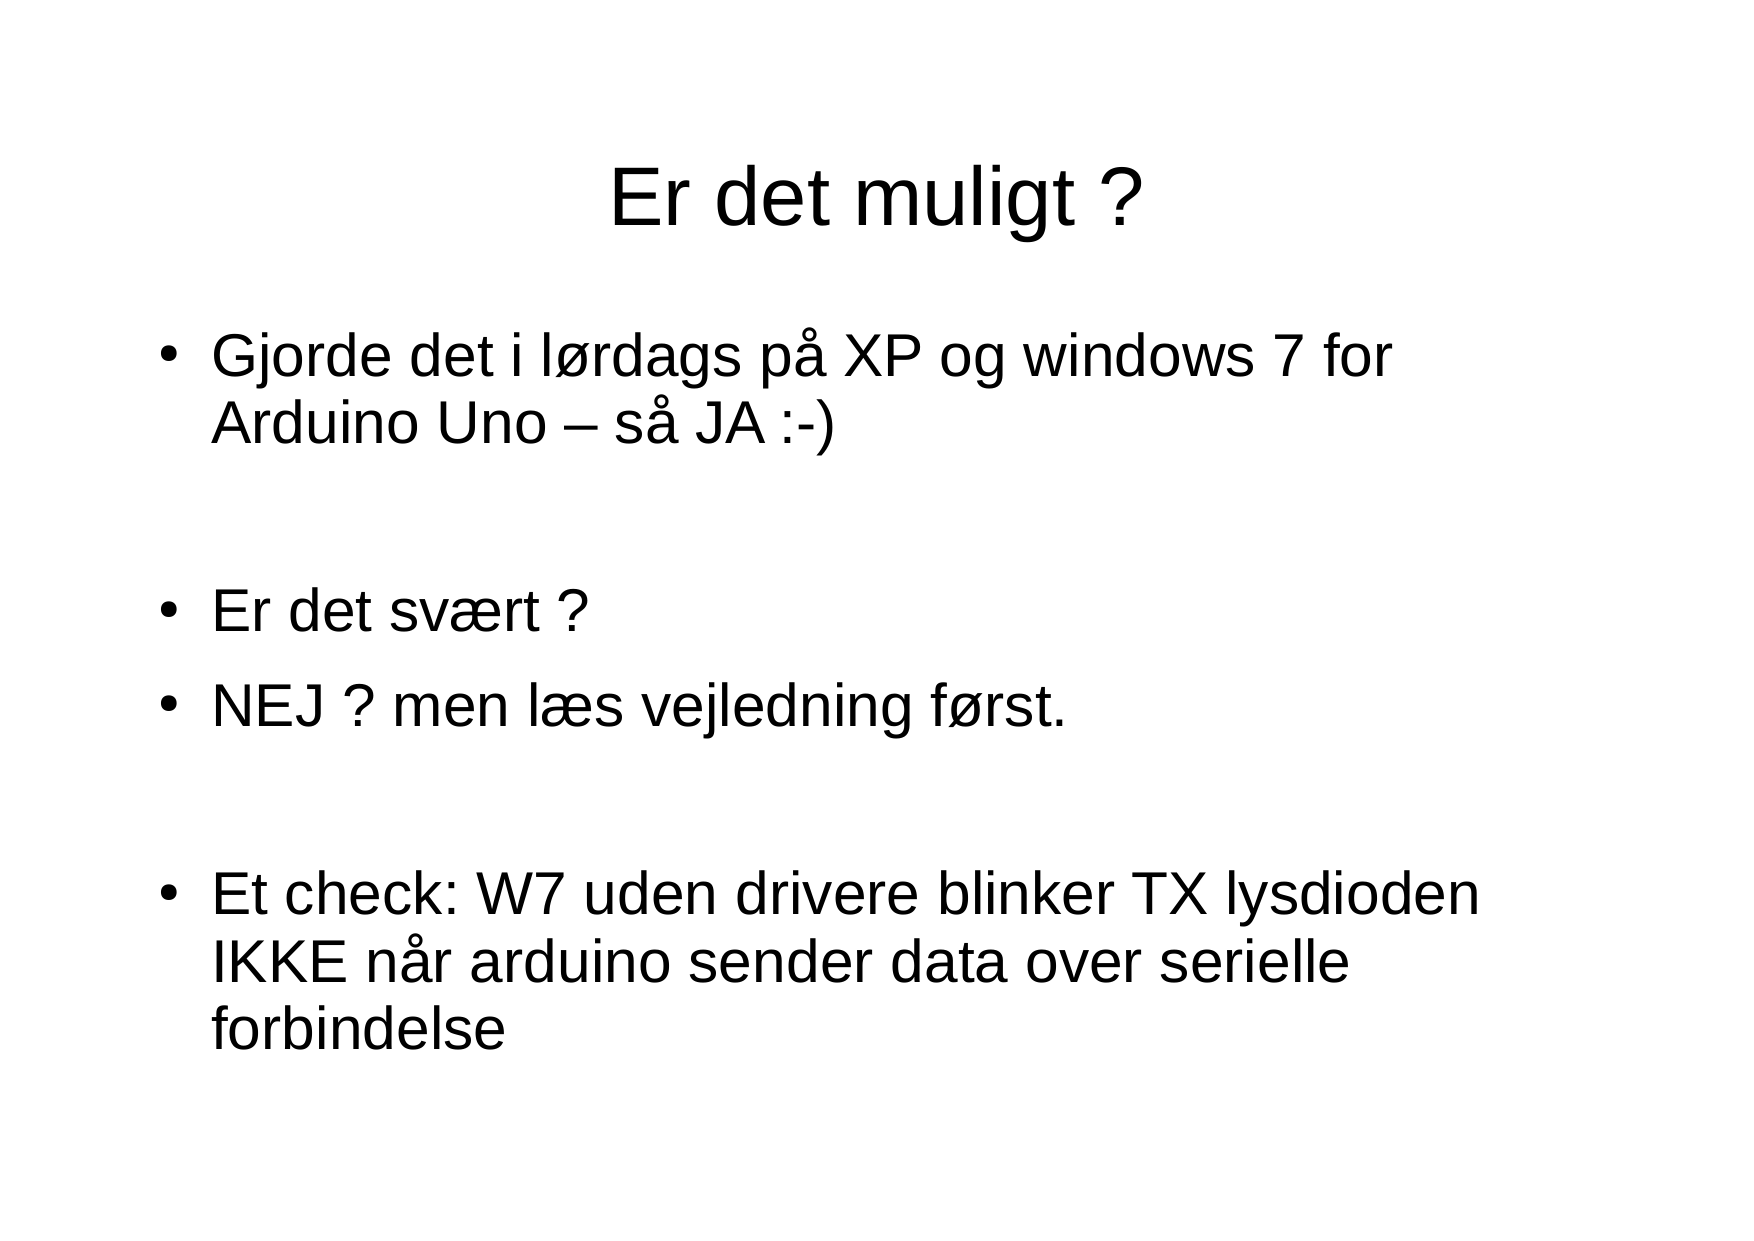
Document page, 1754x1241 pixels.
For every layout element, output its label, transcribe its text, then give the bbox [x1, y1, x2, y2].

title Er det muligt ? [140, 103, 1614, 291]
list Gjorde det i lørdags på XP og windows 7 for Arduino Uno – så JA :-) Er det svært ? NEJ ? men læs vejledning først. Et check: W7 uden drivere blinker TX lysdioden IKKE når arduino sender data over serielle forbindelse [140, 321, 1614, 1119]
